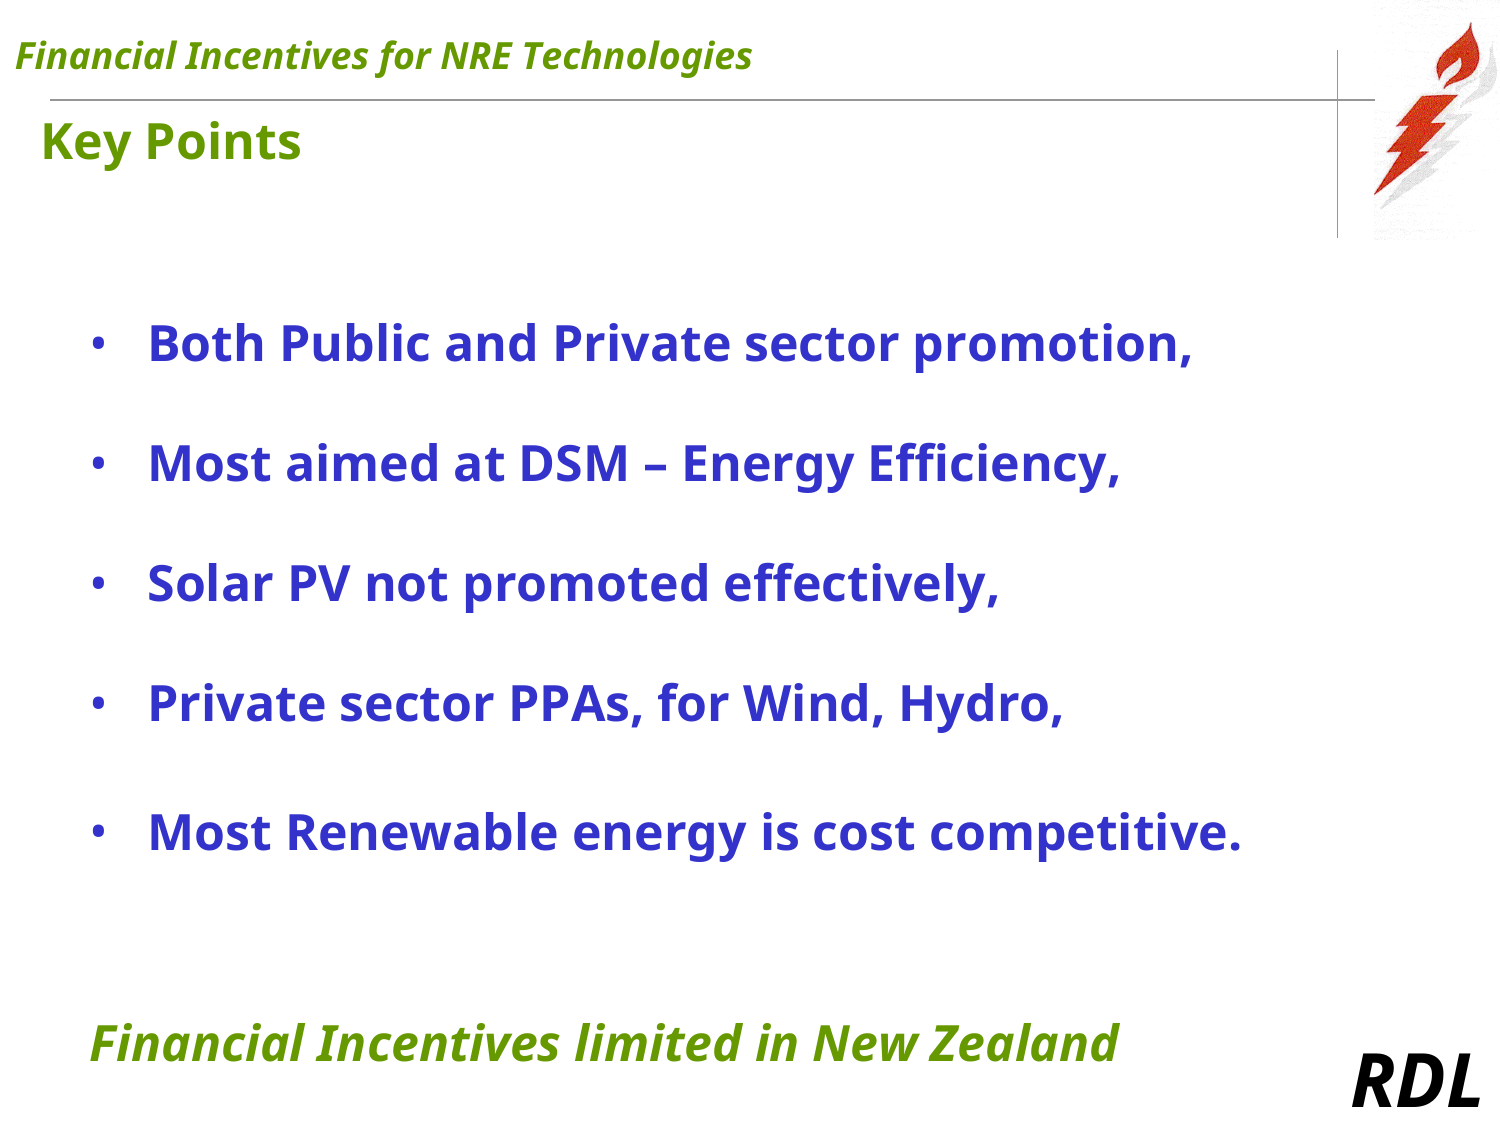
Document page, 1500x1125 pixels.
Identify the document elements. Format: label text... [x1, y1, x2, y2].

text_box Key Points Both Public and Private sector promotion, Most aimed at DSM – Energy Efficiency, Solar PV not promoted effectively, Private sector PPAs, for Wind, Hydro, Most Renewable energy is cost competitive. Financial Incentives limited in New Zealand [0, 101, 1500, 1125]
picture [1374, 0, 1500, 101]
text_box Financial Incentives for NRE Technologies [0, 24, 1251, 146]
